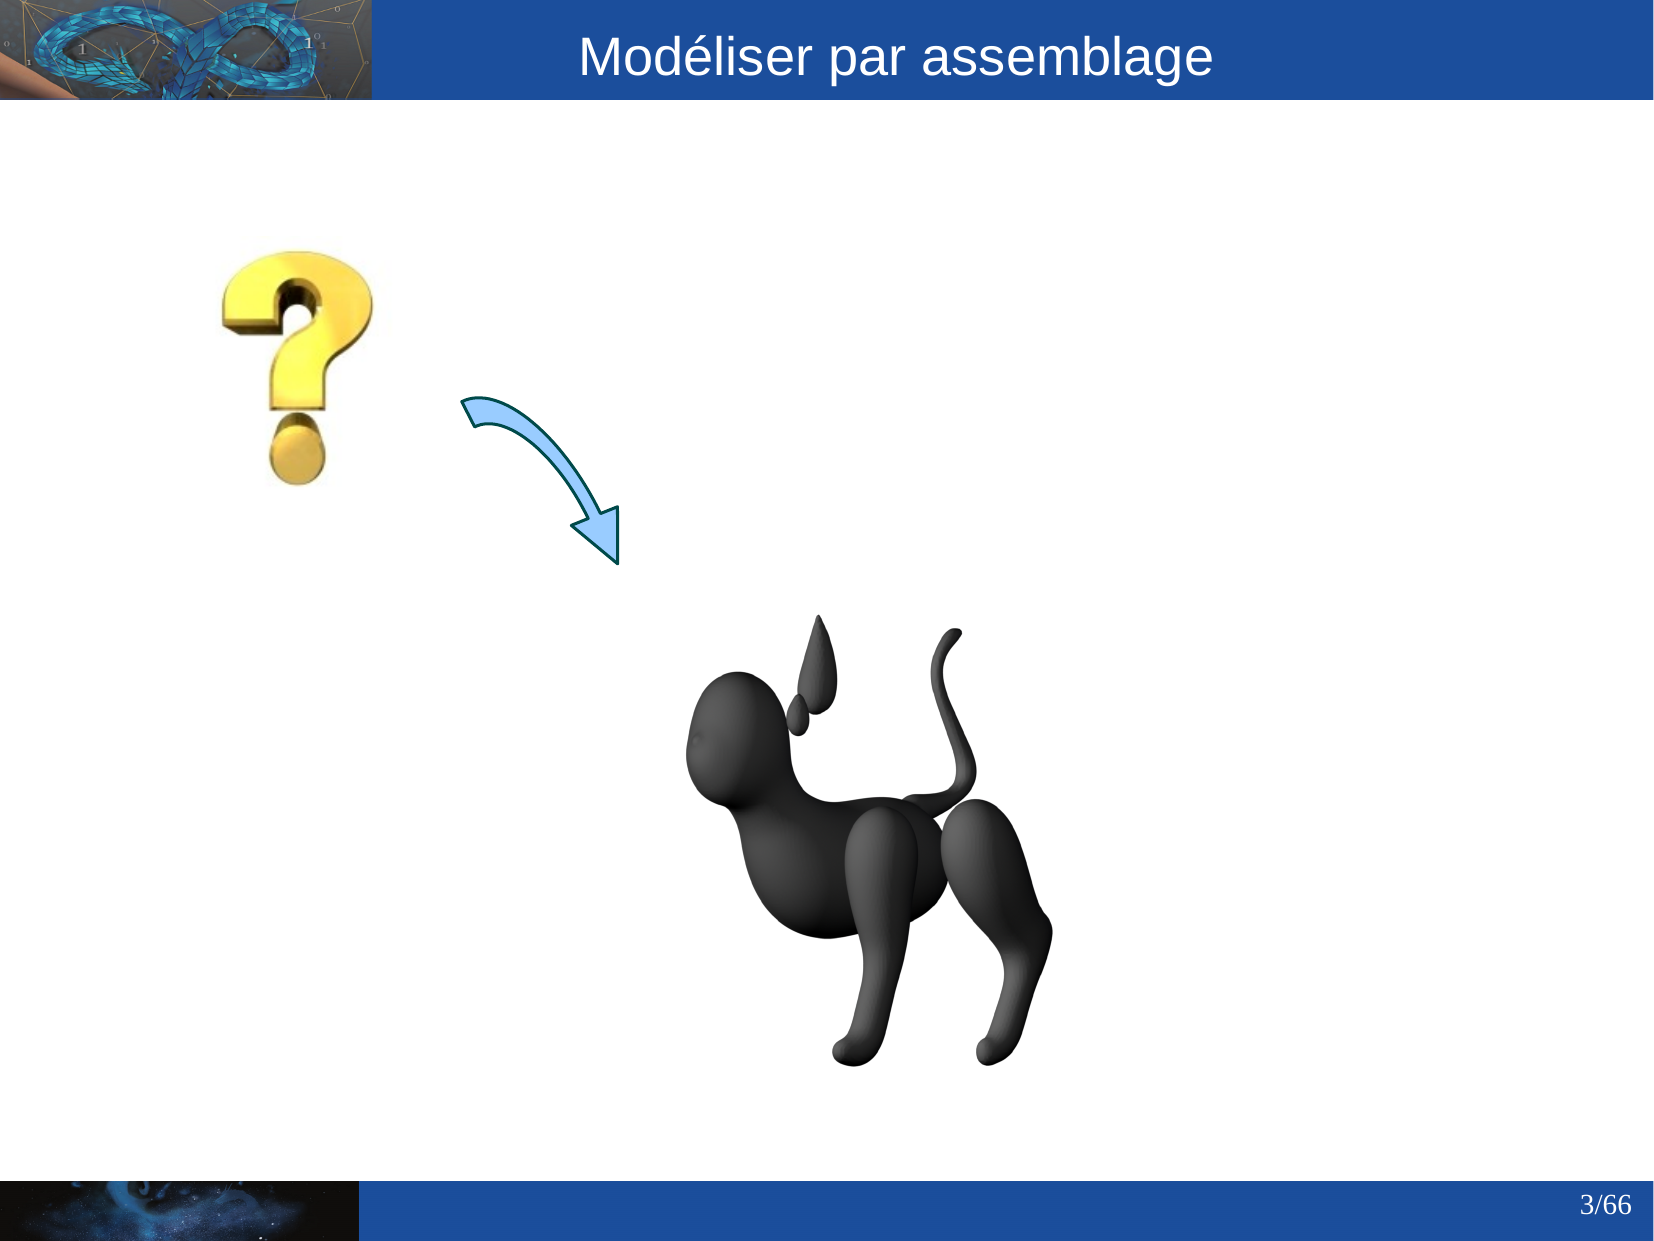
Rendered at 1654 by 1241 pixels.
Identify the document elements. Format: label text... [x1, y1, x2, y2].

picture [166, 236, 429, 499]
picture [0, 1181, 1654, 1241]
picture [505, 582, 1148, 1108]
picture [0, 0, 1654, 100]
text_box [461, 397, 618, 564]
title Modéliser par assemblage [387, 10, 1407, 102]
